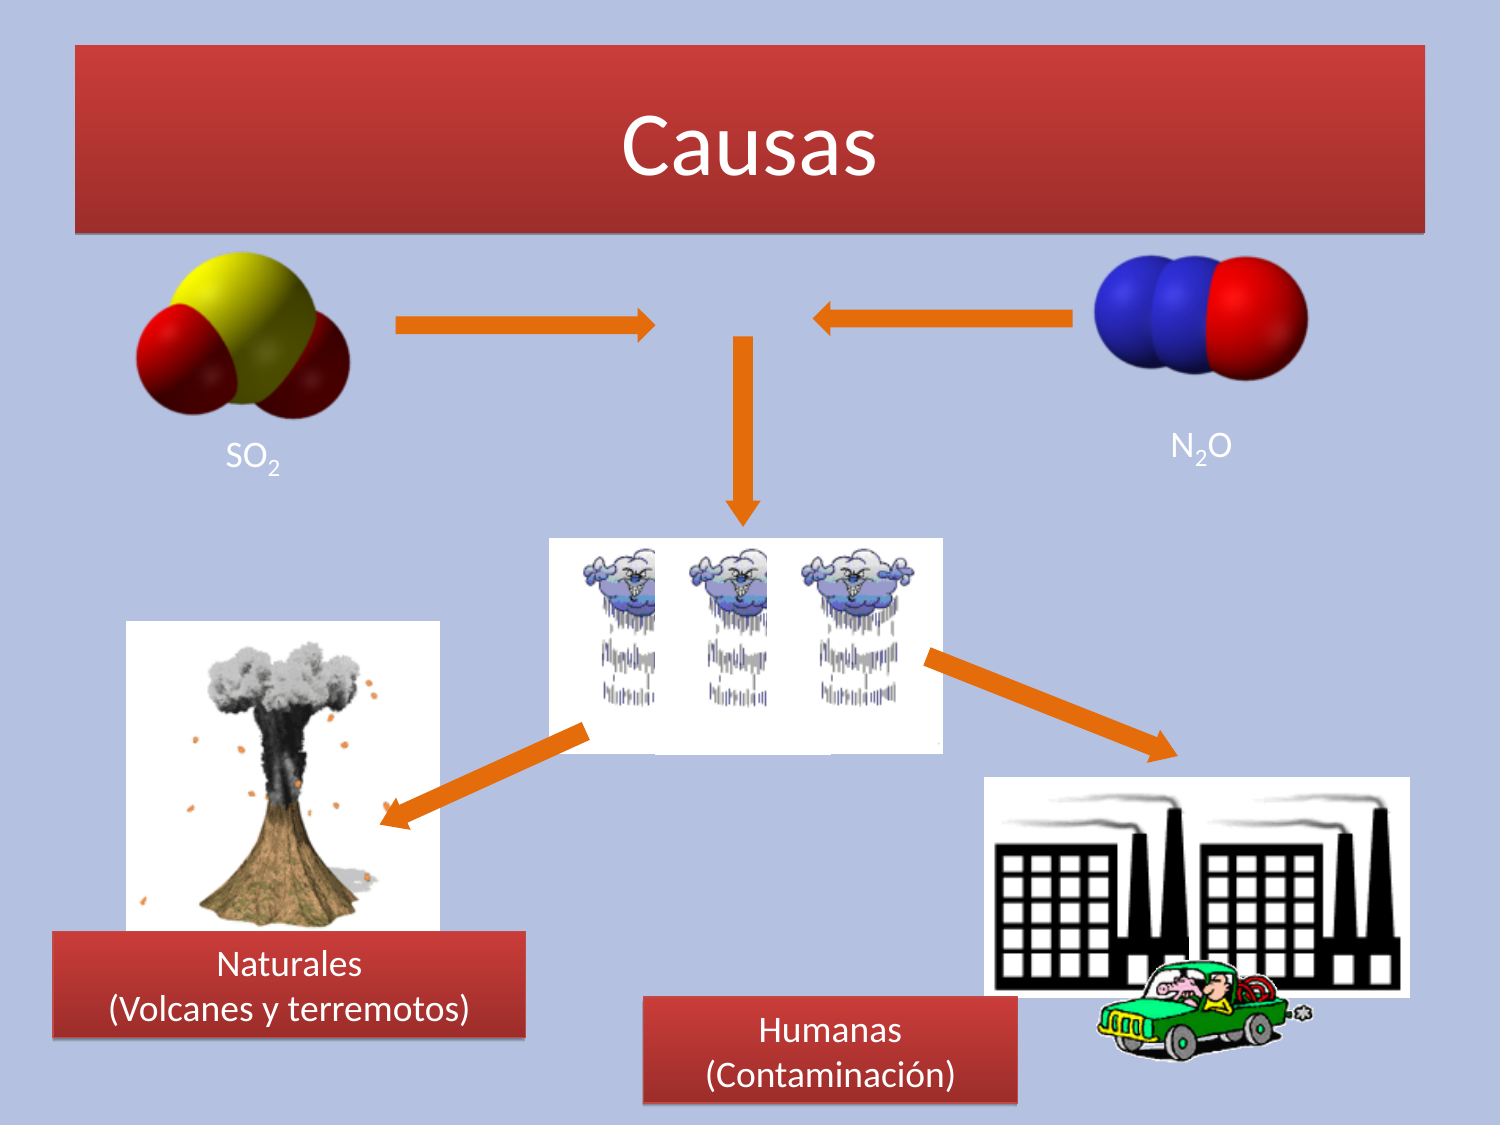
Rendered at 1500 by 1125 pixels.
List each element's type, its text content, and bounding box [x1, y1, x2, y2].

text_box SO2 [135, 422, 371, 483]
picture [549, 538, 943, 755]
text_box [812, 300, 1073, 337]
text_box [725, 336, 761, 527]
picture [1084, 245, 1319, 392]
picture [984, 777, 1410, 1067]
title Causas [75, 45, 1426, 233]
text_box [379, 722, 590, 830]
text_box Naturales (Volcanes y terremotos) [53, 931, 526, 1038]
picture [126, 242, 361, 431]
text_box N2O [1084, 412, 1319, 473]
text_box [923, 647, 1178, 763]
text_box [395, 307, 656, 343]
text_box Humanas (Contaminación) [643, 997, 1018, 1104]
picture [126, 621, 440, 931]
